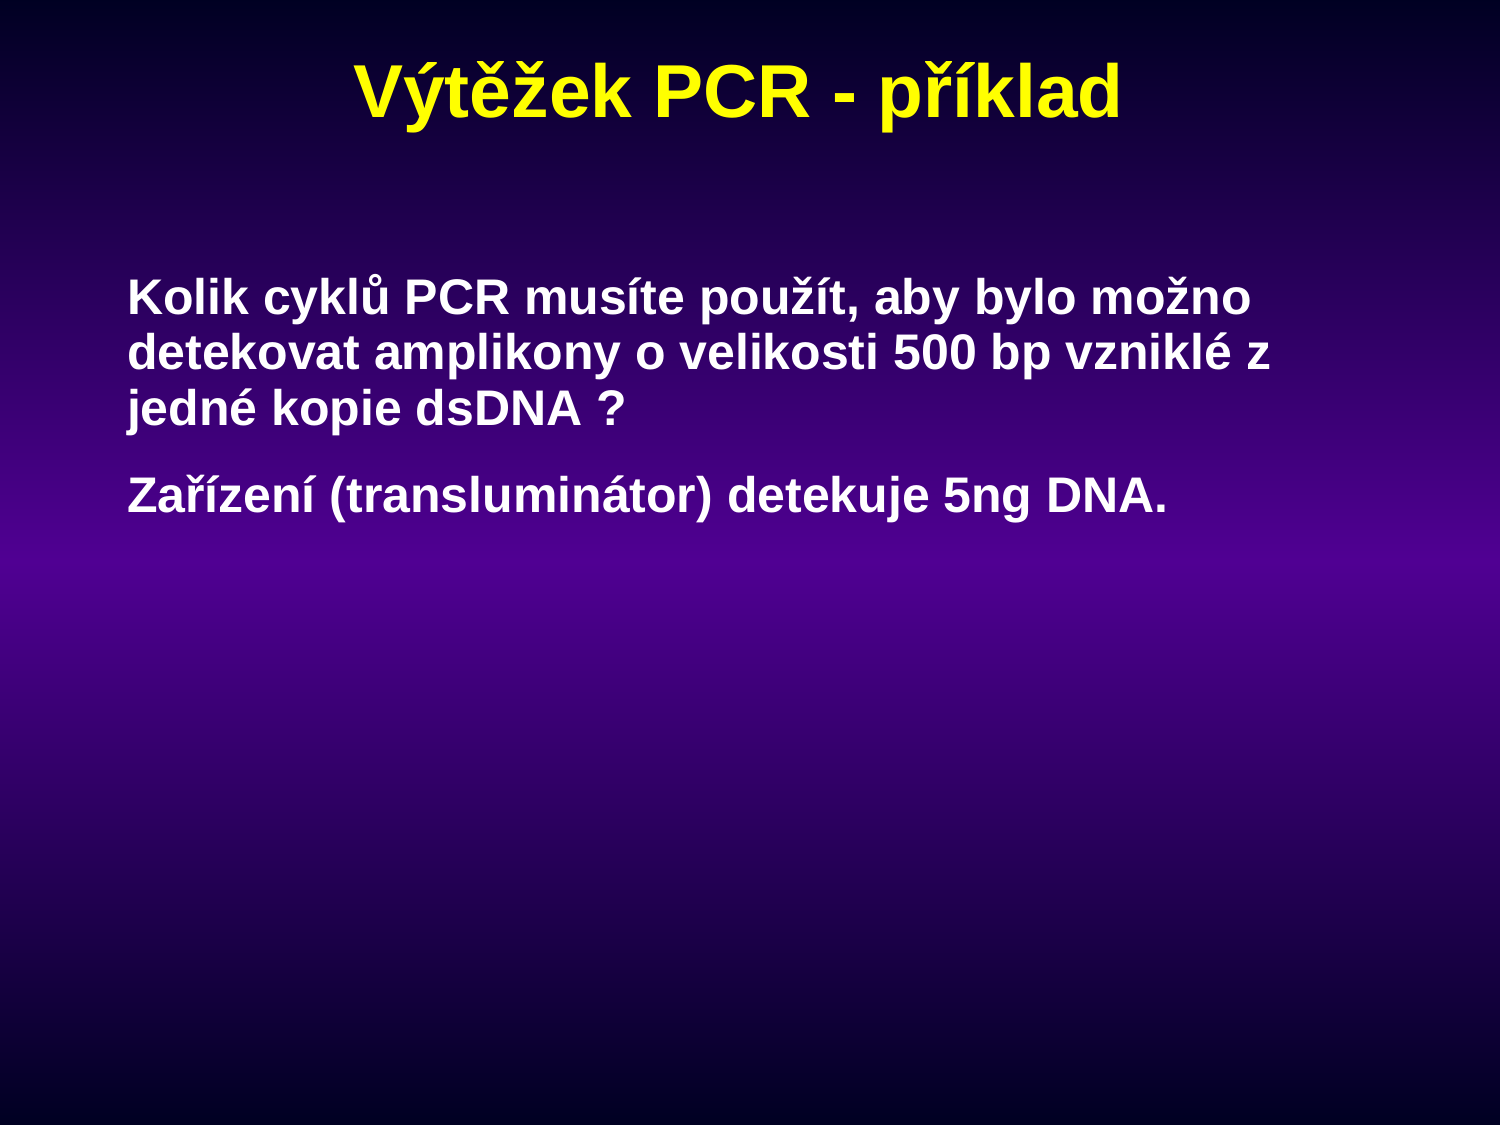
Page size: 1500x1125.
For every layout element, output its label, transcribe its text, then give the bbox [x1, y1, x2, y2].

title Výtěžek PCR - příklad [64, 35, 1413, 149]
text_box Kolik cyklů PCR musíte použít, aby bylo možno detekovat amplikony o velikosti 500 bp vzniklé z jedné kopie dsDNA ? Zařízení (transluminátor) detekuje 5ng DNA. [112, 261, 1388, 532]
